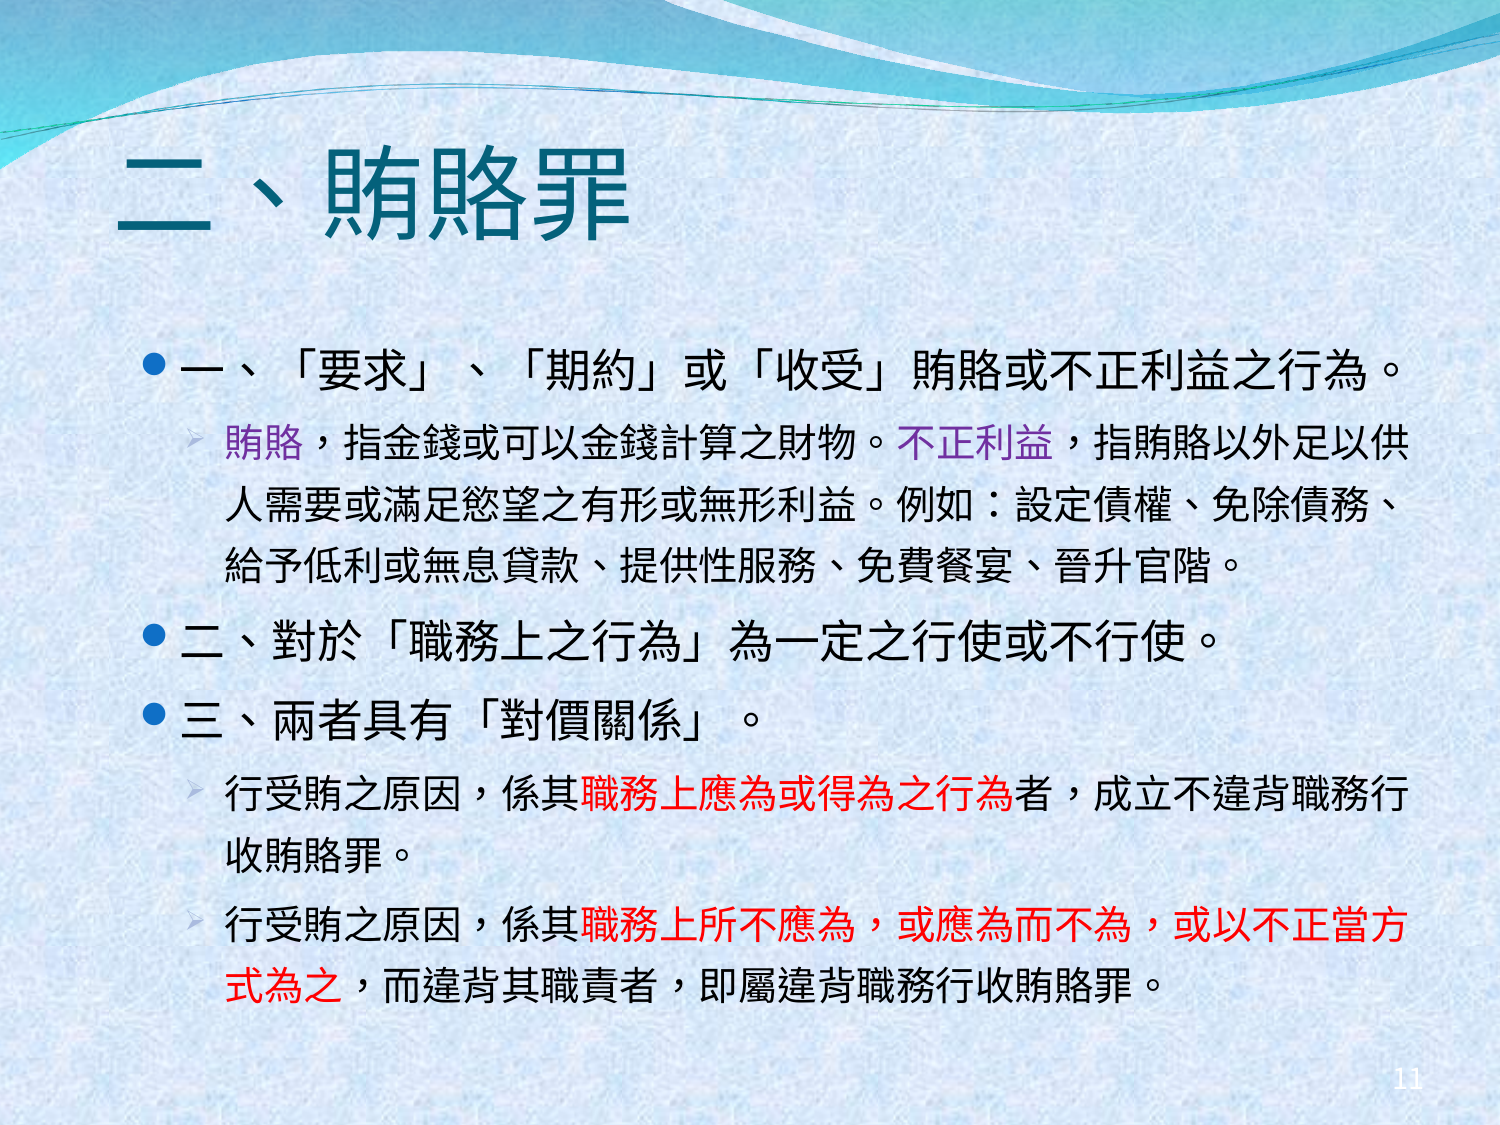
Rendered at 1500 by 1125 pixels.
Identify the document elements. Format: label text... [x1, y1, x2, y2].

text_box <編號> [1299, 1042, 1426, 1103]
title 二、賄賂罪 [112, 122, 1388, 254]
picture [0, 0, 1500, 1125]
list 一、「要求」、「期約」或「收受」賄賂或不正利益之行為。 賄賂，指金錢或可以金錢計算之財物。不正利益，指賄賂以外足以供人需要或滿足慾望之有形或無形利益。例如：設定債權、免除債務、給予低利或無息貸款、提供性服務、免費餐宴、晉升官階。 二、對於「職務上之行為」為一定之行使或不行使。 三、兩者具有「對價關係」。 行受賄之原因，係其職務上應為或得為之行為者，成立不違背職務行收賄賂罪。 行受賄之原因，係其職務上所不應為，或應為而不為，或以不正當方式為之，而違背其職責者，即屬違背職務行收賄賂罪。 [75, 317, 1426, 1038]
